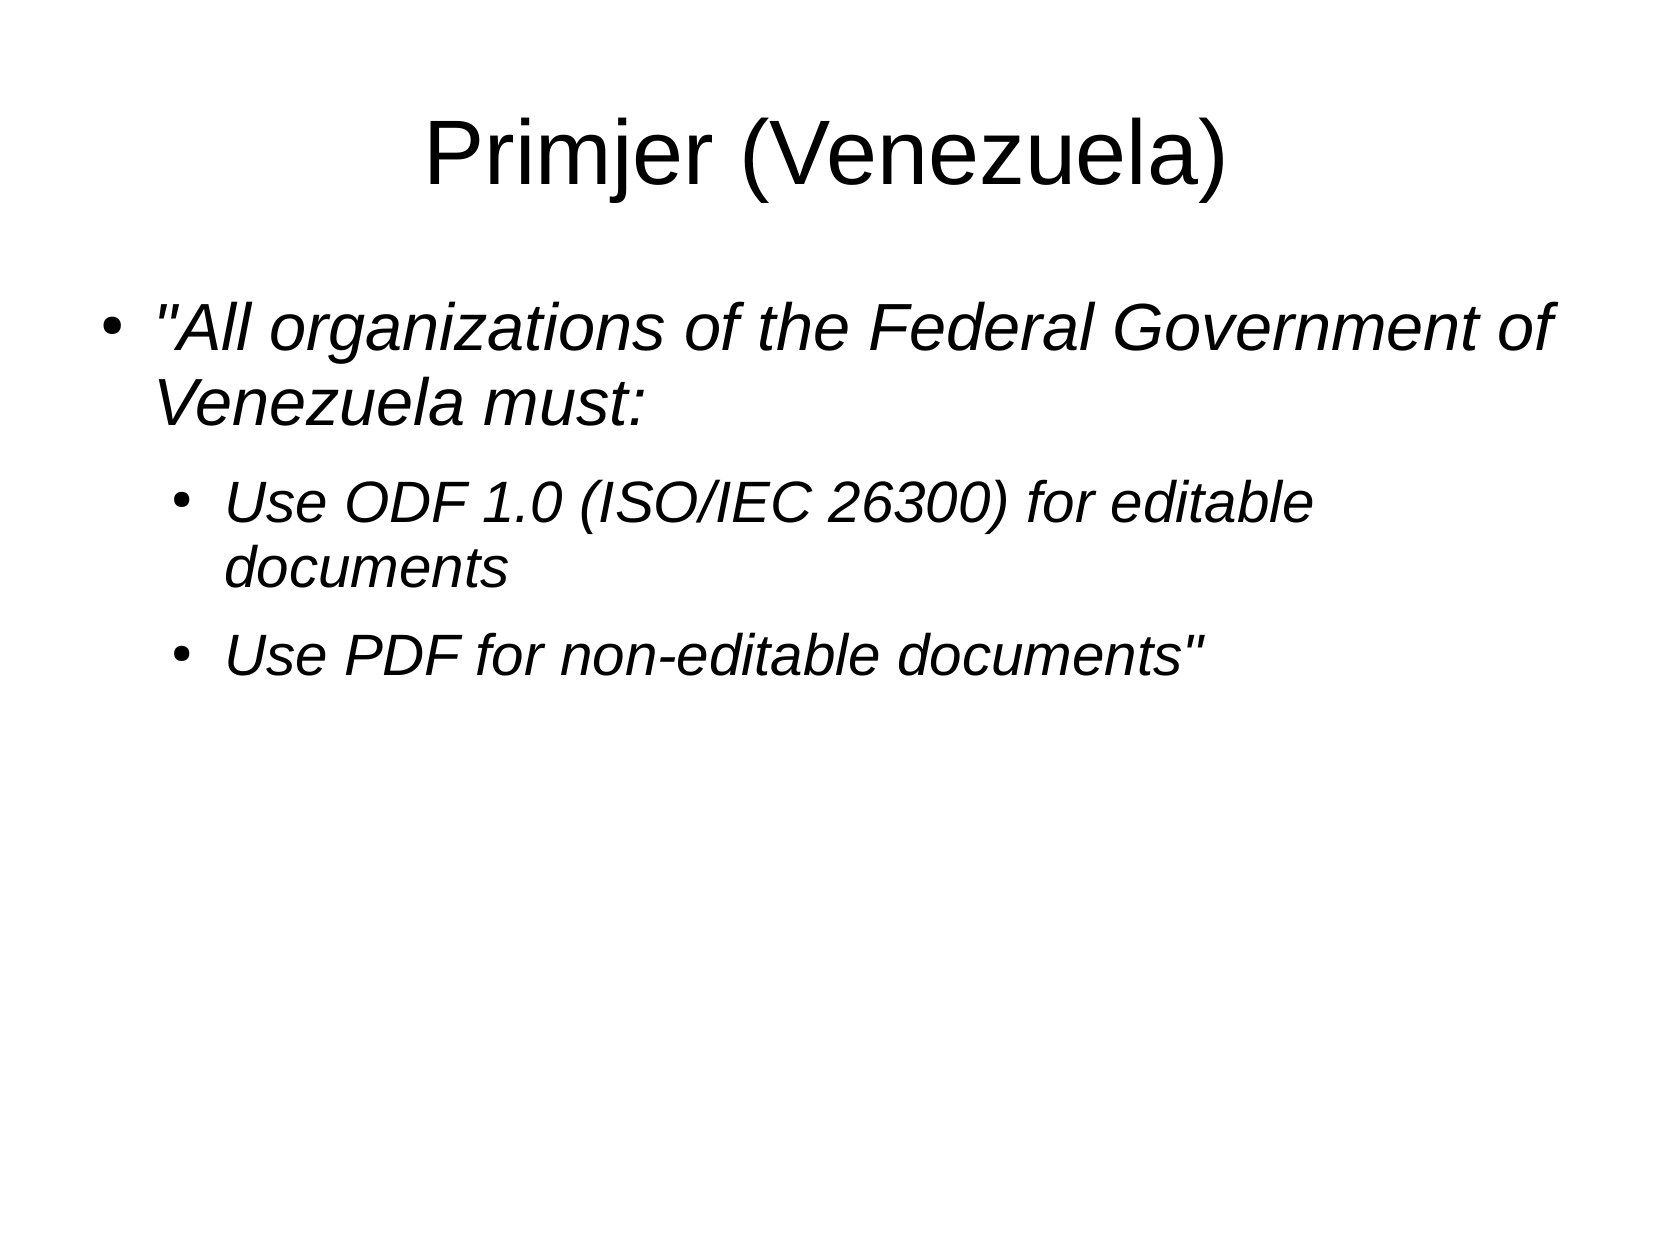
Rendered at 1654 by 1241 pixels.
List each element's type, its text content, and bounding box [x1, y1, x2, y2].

list "All organizations of the Federal Government of Venezuela must: Use ODF 1.0 (ISO/IEC 26300) for editable documents Use PDF for non-editable documents" [82, 290, 1571, 1109]
title Primjer (Venezuela) [82, 49, 1571, 257]
